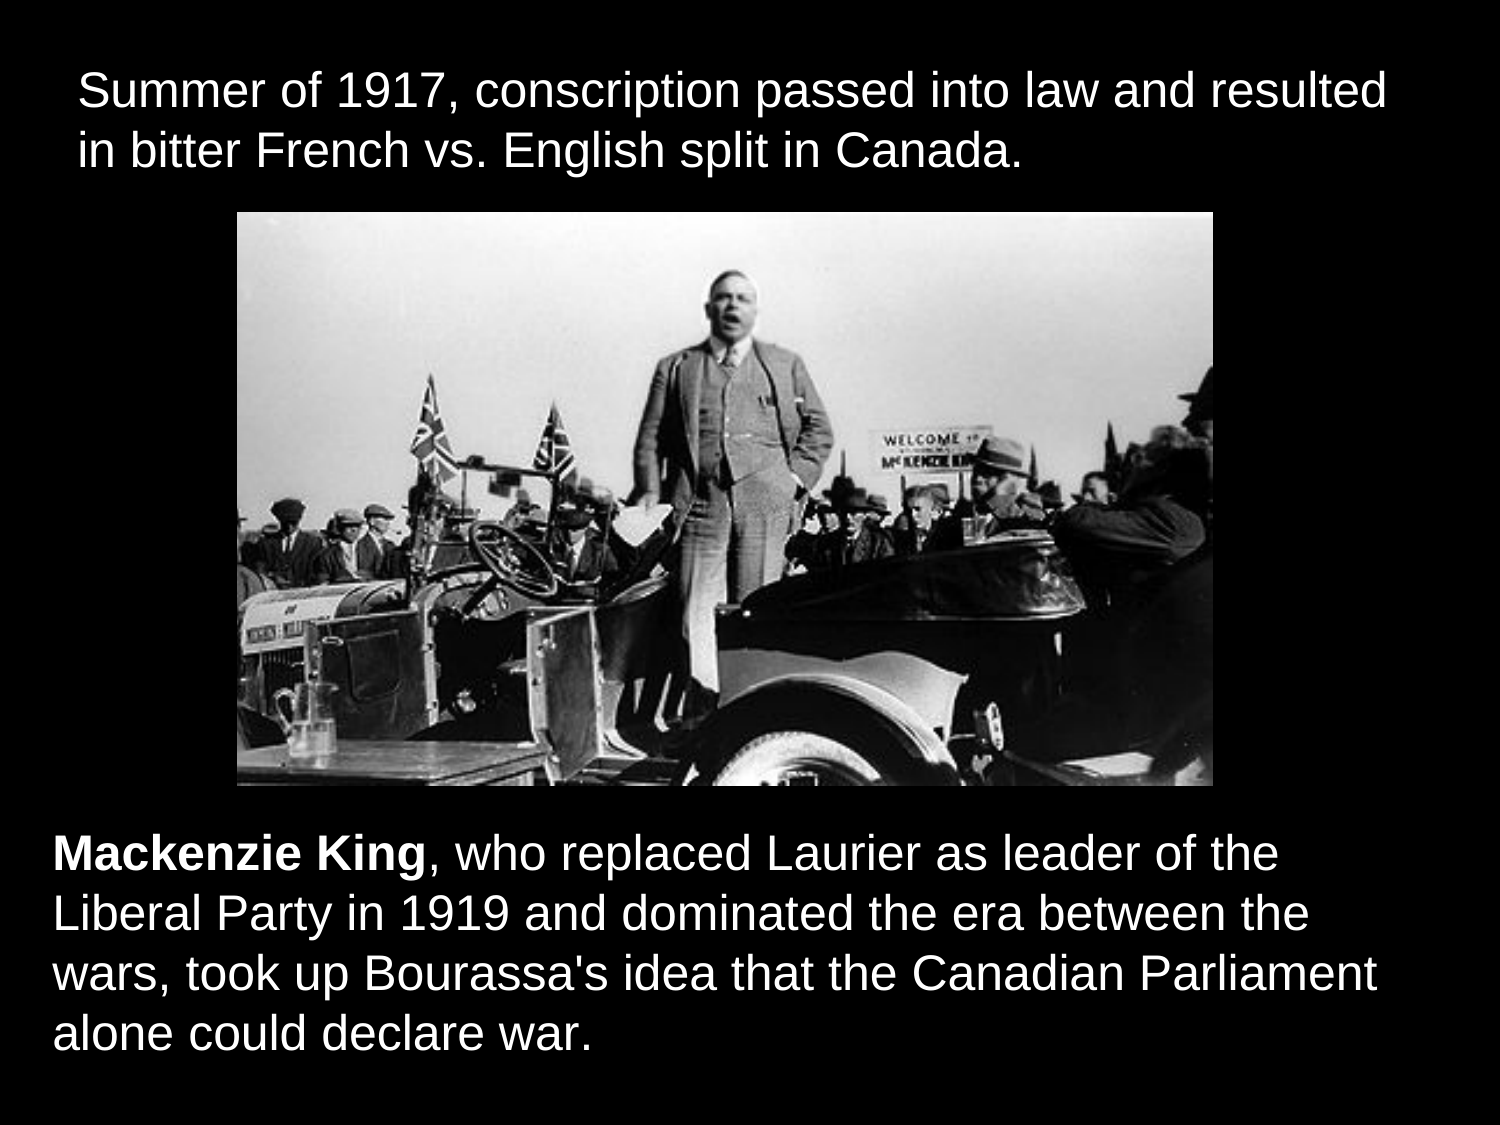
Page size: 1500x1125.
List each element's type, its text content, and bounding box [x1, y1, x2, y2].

text_box Summer of 1917, conscription passed into law and resulted in bitter French vs. English split in Canada. [62, 49, 1413, 186]
picture [237, 212, 1213, 786]
text_box Mackenzie King, who replaced Laurier as leader of the Liberal Party in 1919 and dominated the era between the wars, took up Bourassa's idea that the Canadian Parliament alone could declare war. [37, 812, 1425, 1068]
